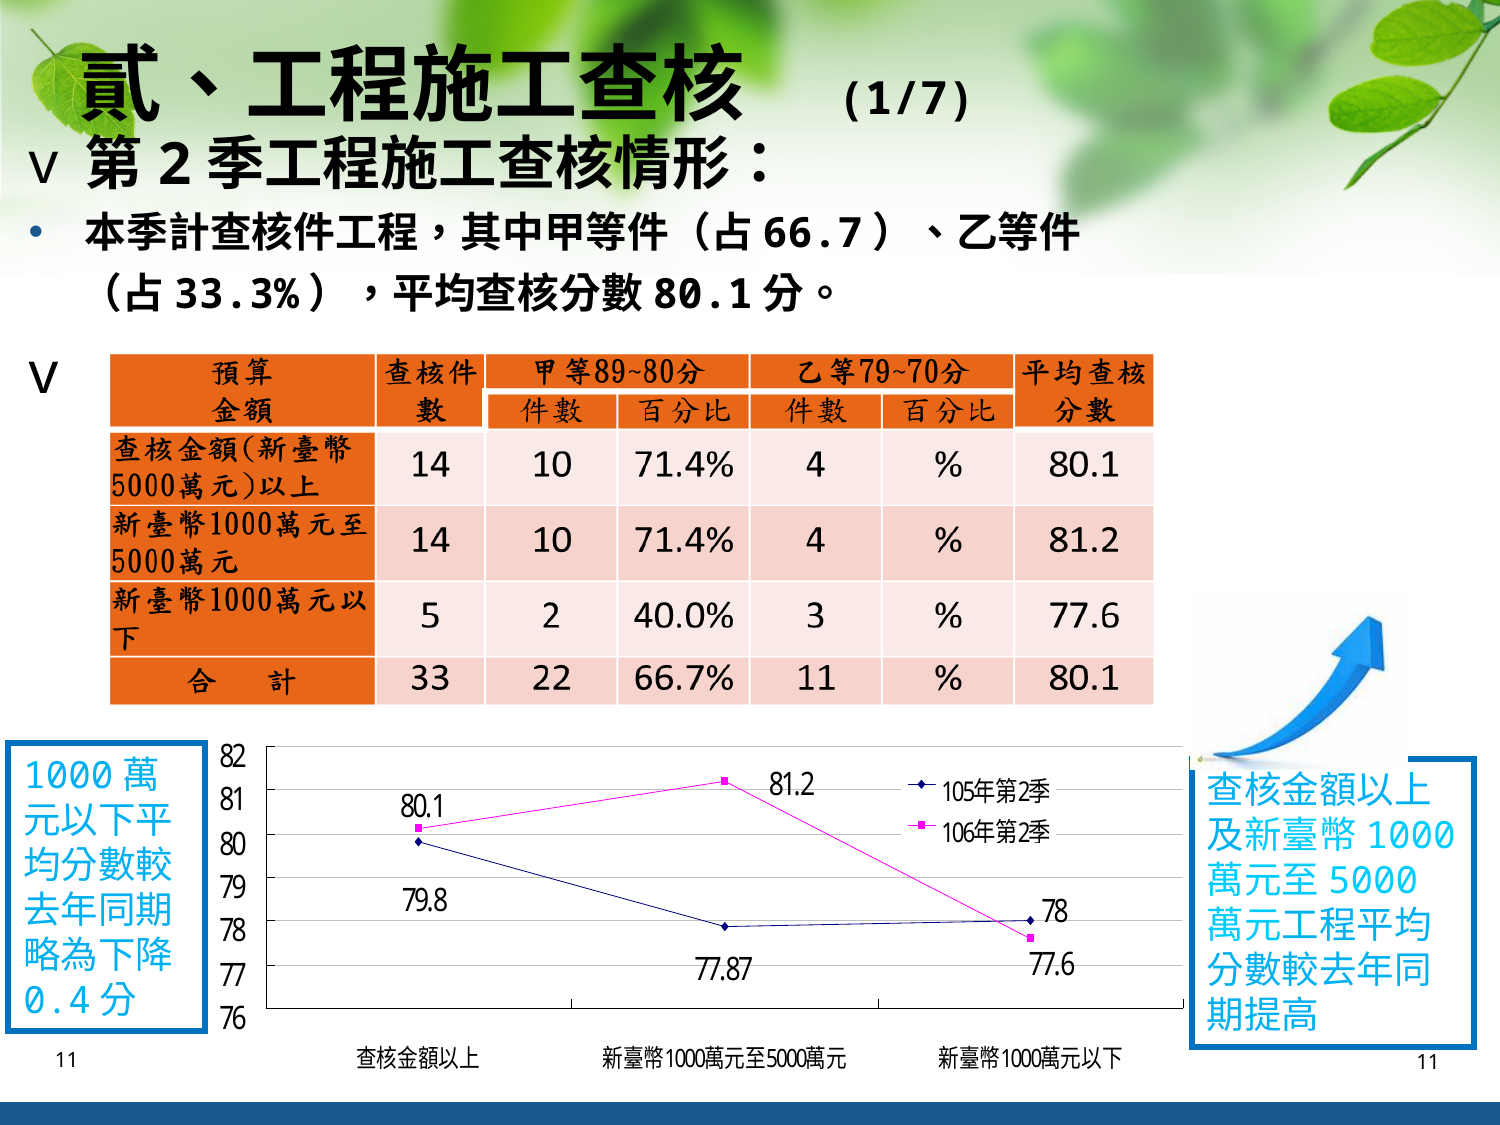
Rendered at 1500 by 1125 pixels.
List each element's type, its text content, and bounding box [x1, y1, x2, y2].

text_box 貳、工程施工查核 (1/7) [63, 18, 1140, 144]
text_box 查核金額以上及新臺幣1000萬元至5000萬元工程平均分數較去年同期提高 [1199, 758, 1475, 1047]
text_box [1401, 1041, 1489, 1082]
text_box 第2季工程施工查核情形： 本季計查核件工程，其中甲等件（占66.7）、乙等件 （占33.3%），平均查核分數80.1分。 [14, 118, 1366, 740]
picture [90, 343, 1408, 1106]
text_box 1000萬元以下平均分數較去年同期略為下降0.4分 [8, 743, 205, 1031]
